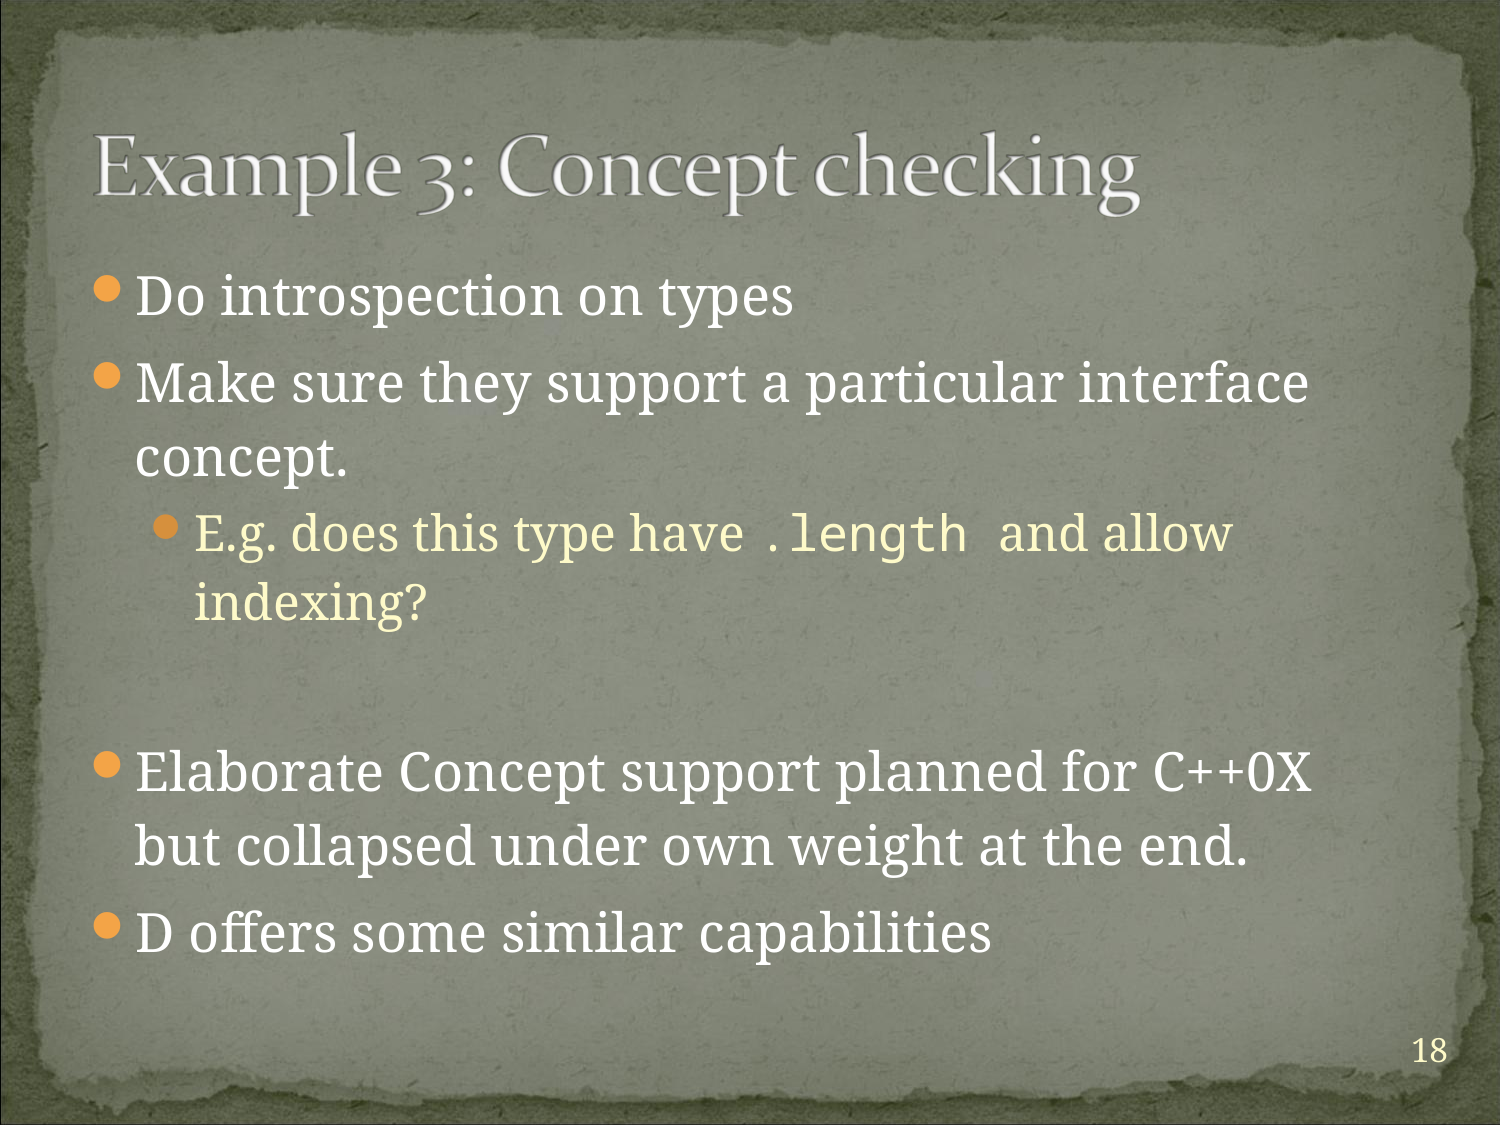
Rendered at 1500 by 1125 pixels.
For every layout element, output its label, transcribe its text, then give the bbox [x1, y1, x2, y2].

list Do introspection on types Make sure they support a particular interface concept. E.g. does this type have .length and allow indexing? Elaborate Concept support planned for C++0X but collapsed under own weight at the end. D offers some similar capabilities [75, 249, 1426, 1001]
picture [0, 0, 1500, 1125]
text_box [35, 23, 1427, 227]
text_box 32 [1379, 1014, 1480, 1090]
